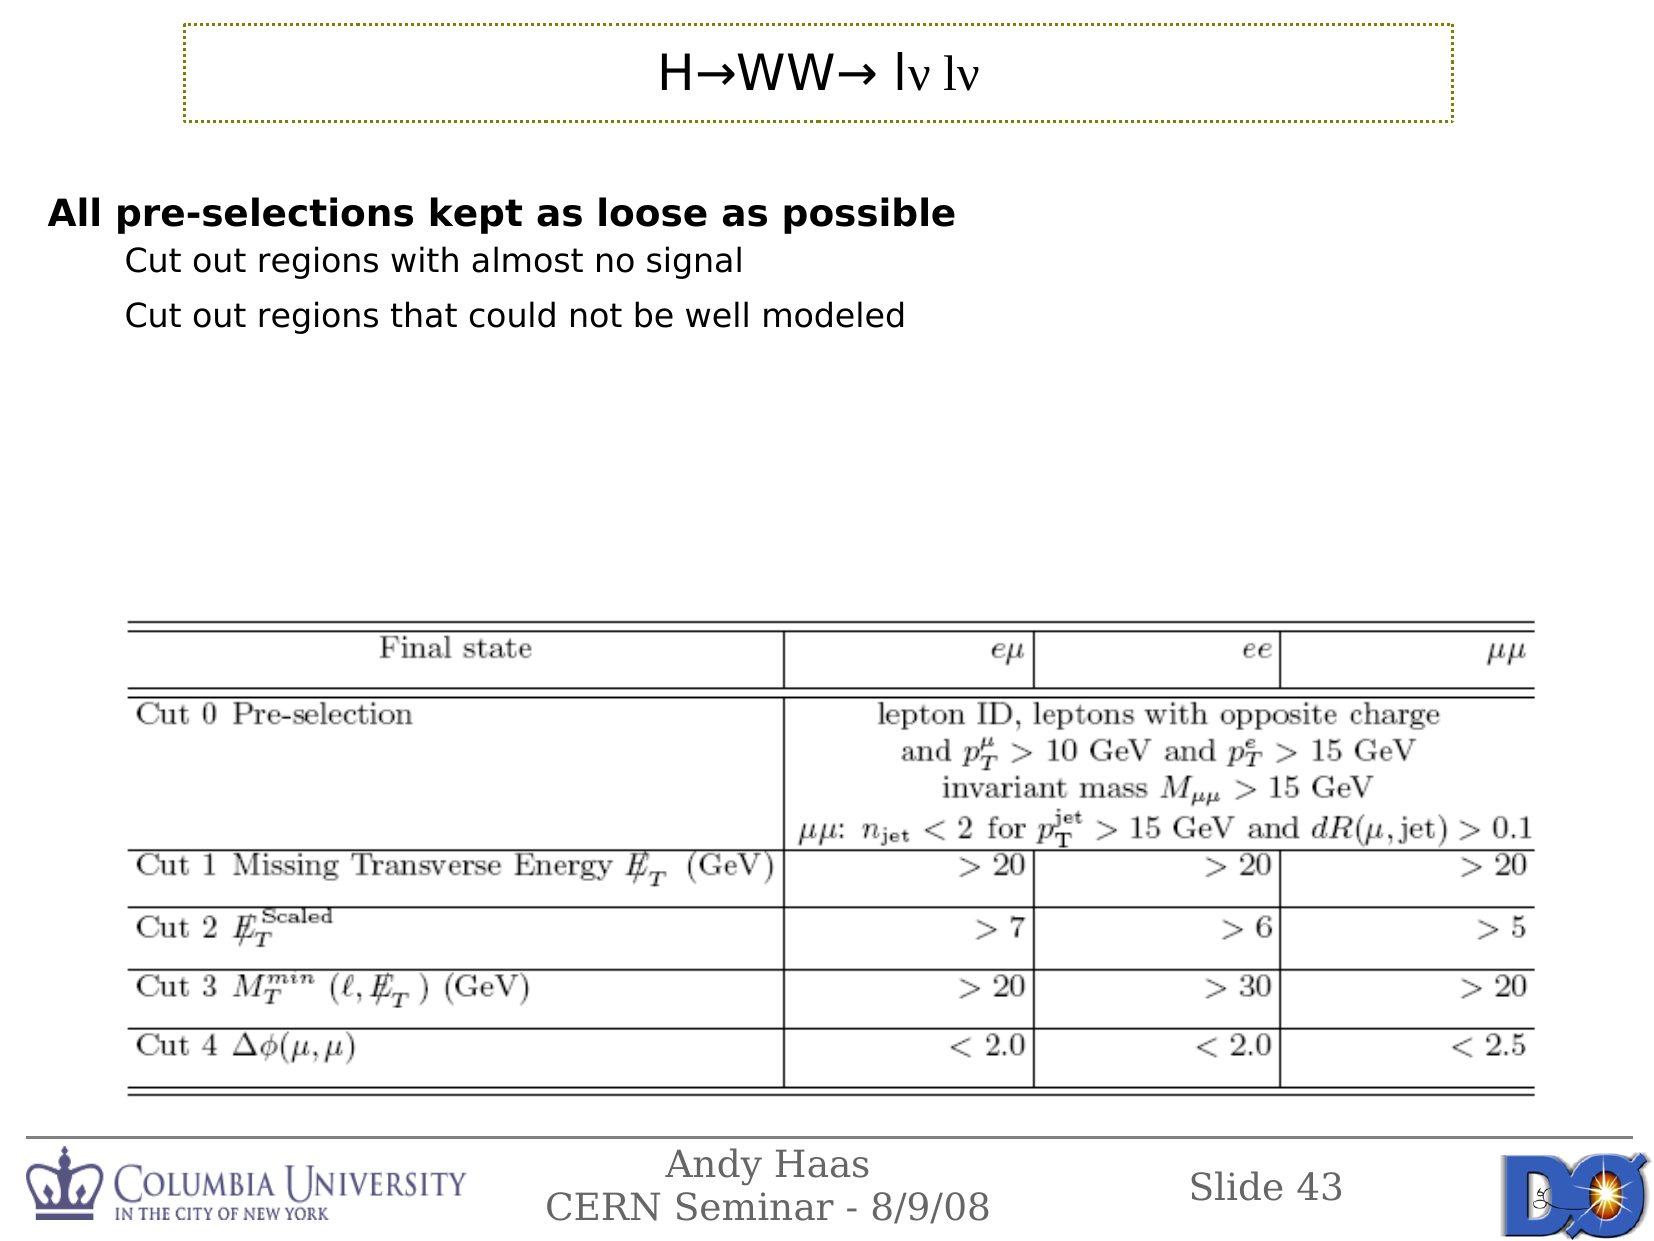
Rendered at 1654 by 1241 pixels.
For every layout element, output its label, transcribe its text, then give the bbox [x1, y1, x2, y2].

picture [93, 605, 1561, 1112]
list All pre-selections kept as loose as possible Cut out regions with almost no signal Cut out regions that could not be well modeled [30, 140, 1563, 605]
title H→WW→ lν lν [184, 24, 1453, 122]
picture [1497, 1149, 1654, 1241]
